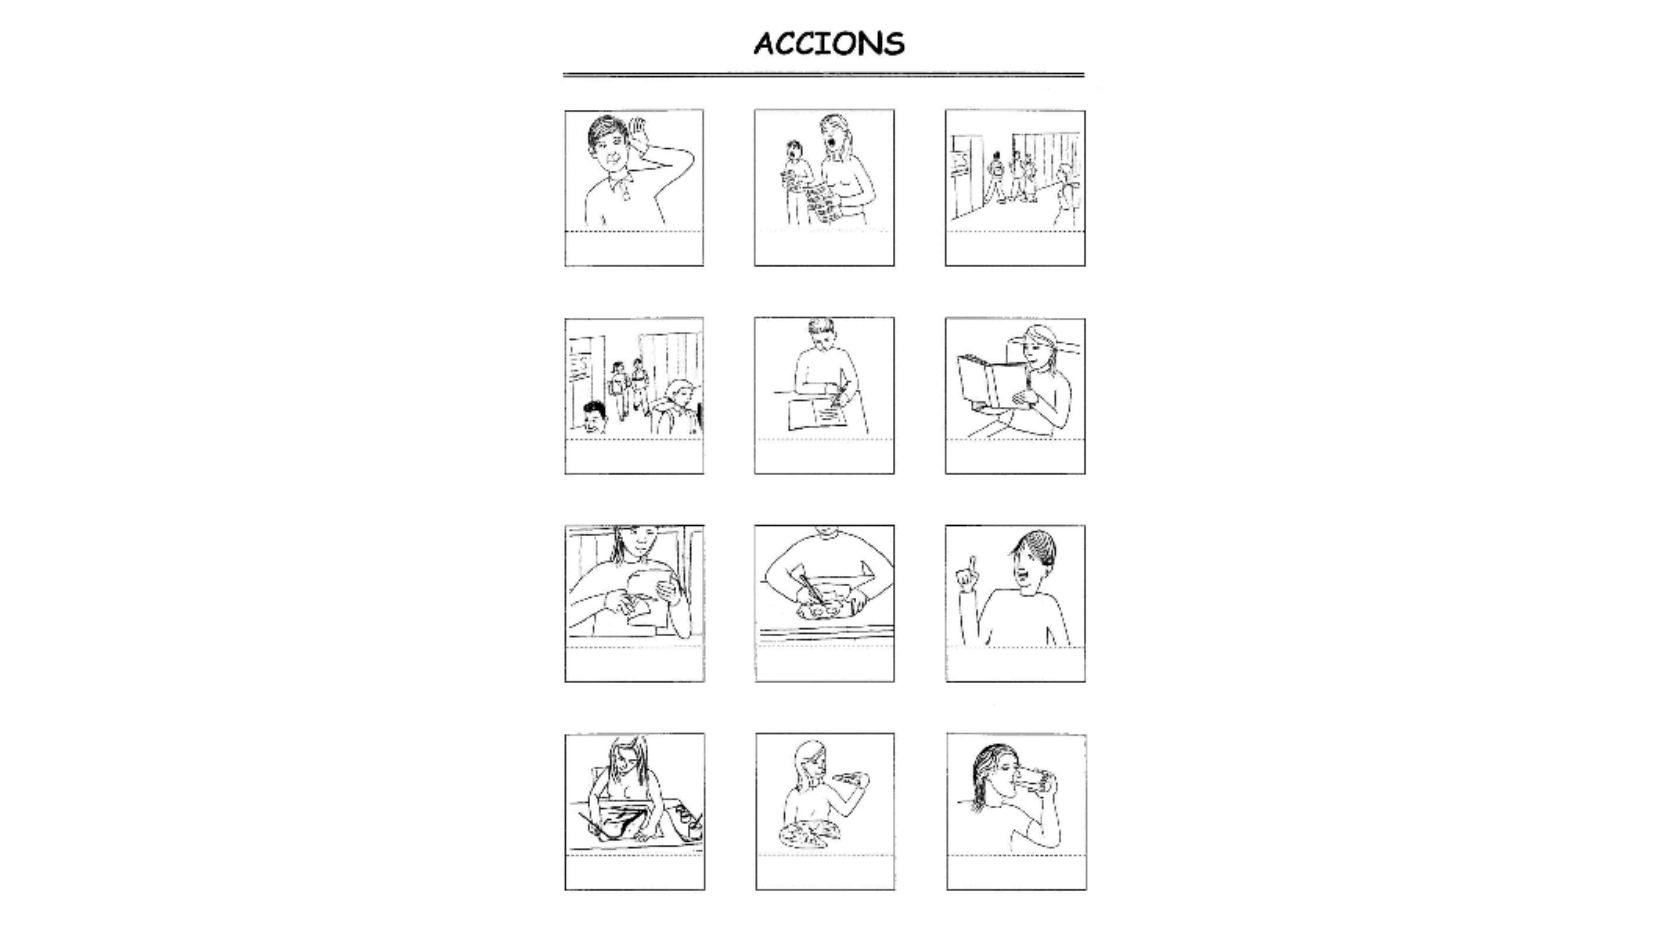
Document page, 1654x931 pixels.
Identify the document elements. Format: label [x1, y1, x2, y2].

picture [543, 12, 1108, 916]
